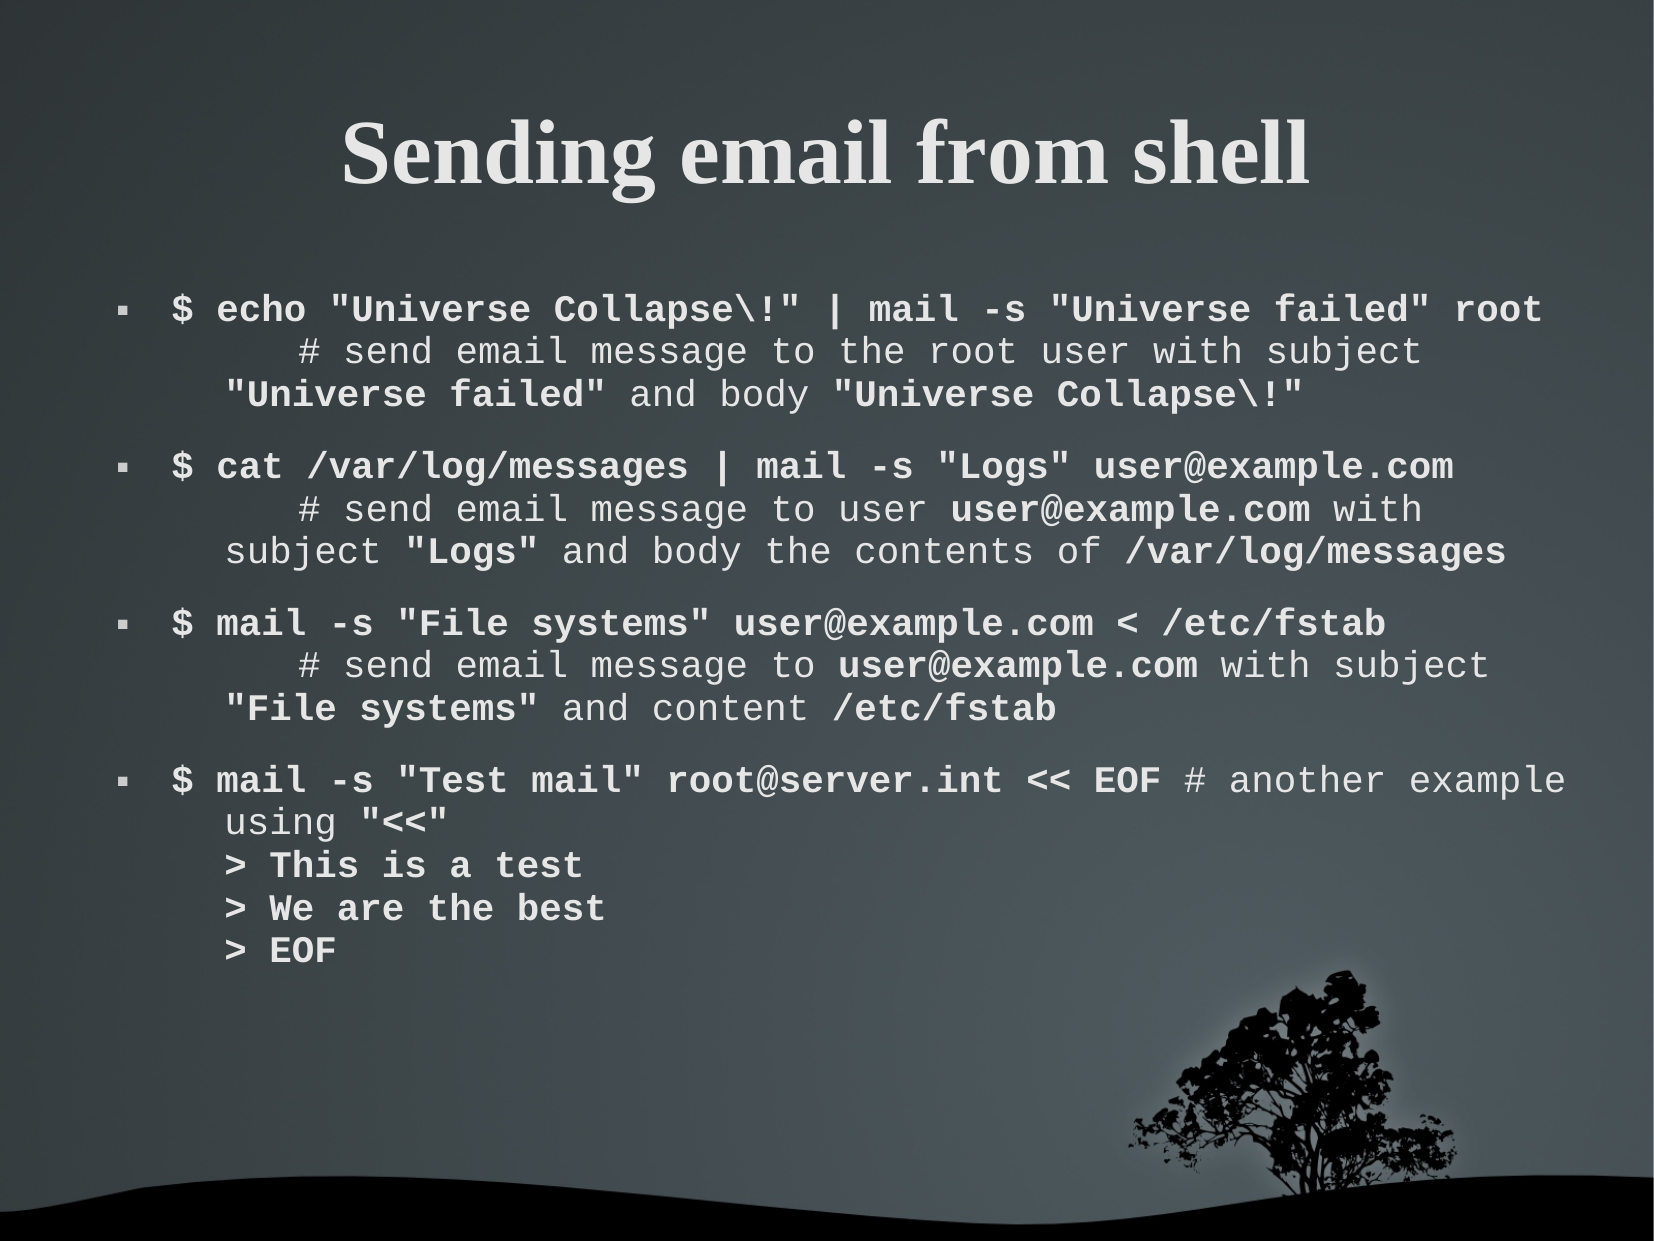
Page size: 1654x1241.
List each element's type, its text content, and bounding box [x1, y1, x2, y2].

title Sending email from shell [82, 33, 1571, 273]
list $ echo "Universe Collapse\!" | mail -s "Universe failed" root # send email message to the root user with subject "Universe failed" and body "Universe Collapse\!" $ cat /var/log/messages | mail -s "Logs" user@example.com # send email message to user user@example.com with subject "Logs" and body the contents of /var/log/messages $ mail -s "File systems" user@example.com < /etc/fstab # send email message to user@example.com with subject "File systems" and content /etc/fstab $ mail -s "Test mail" root@server.int << EOF # another example using "<<" > This is a test > We are the best > EOF [82, 290, 1571, 1227]
picture [0, 0, 1654, 1241]
